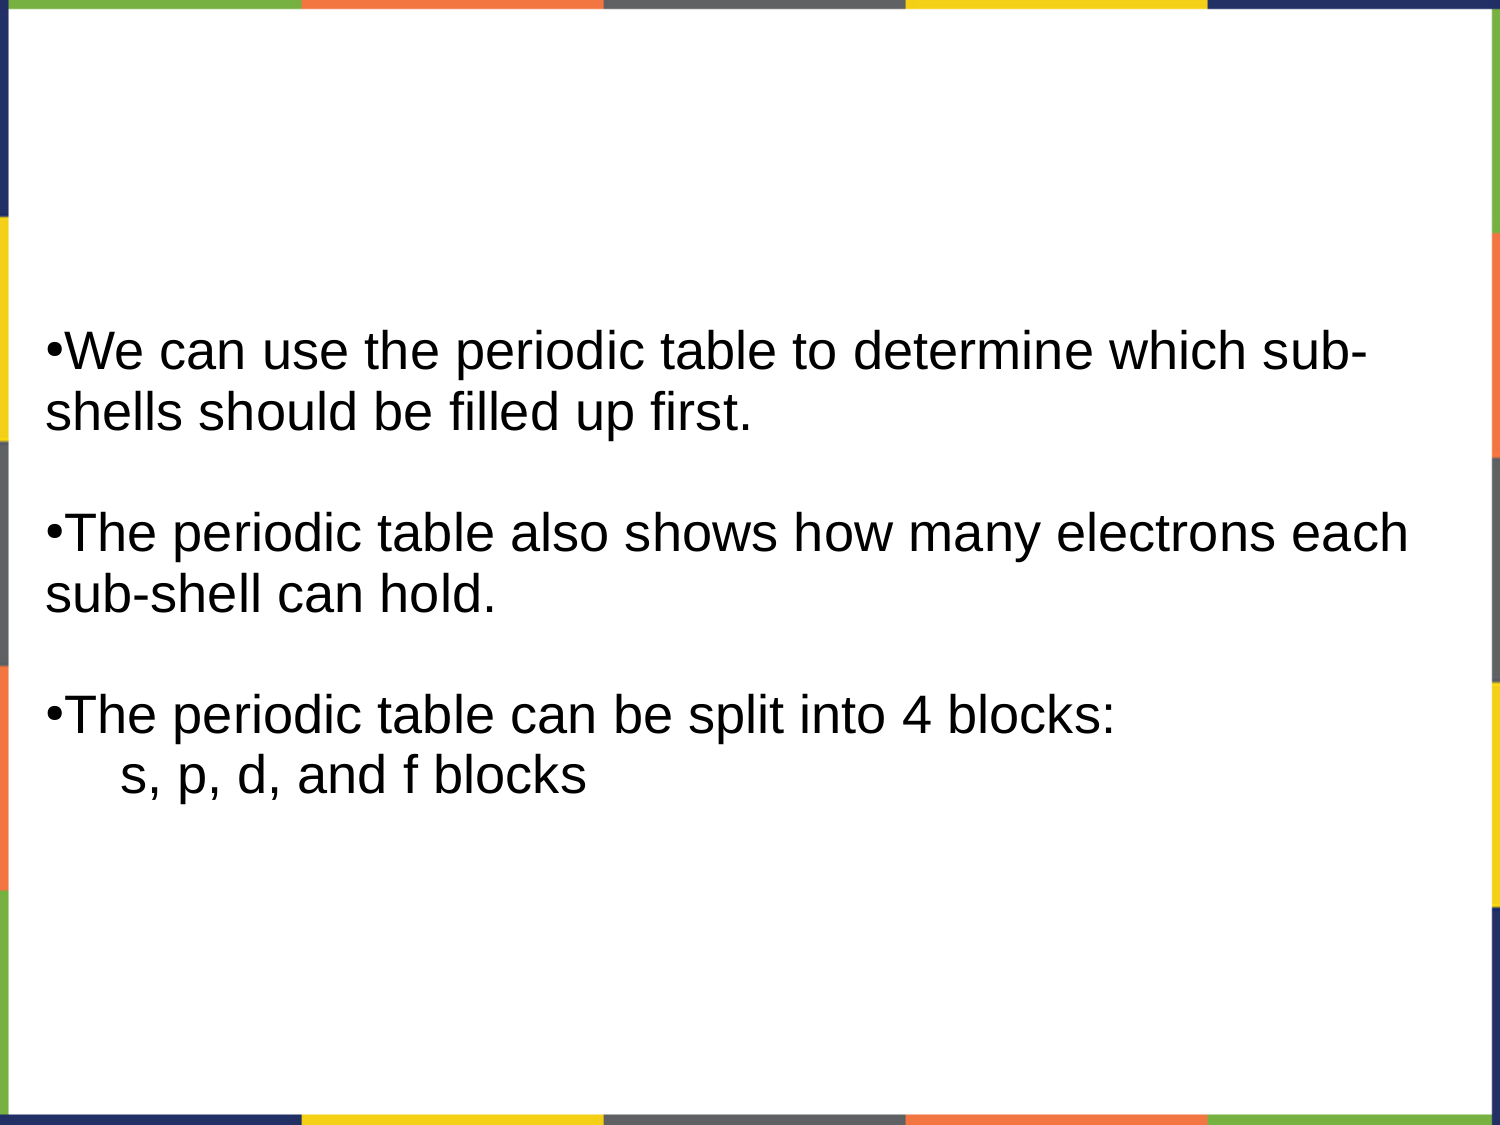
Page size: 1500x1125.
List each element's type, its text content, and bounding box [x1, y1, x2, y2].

text_box We can use the periodic table to determine which sub-shells should be filled up first. The periodic table also shows how many electrons each sub-shell can hold. The periodic table can be split into 4 blocks: s, p, d, and f blocks [45, 179, 1426, 826]
picture [0, 0, 1500, 1125]
